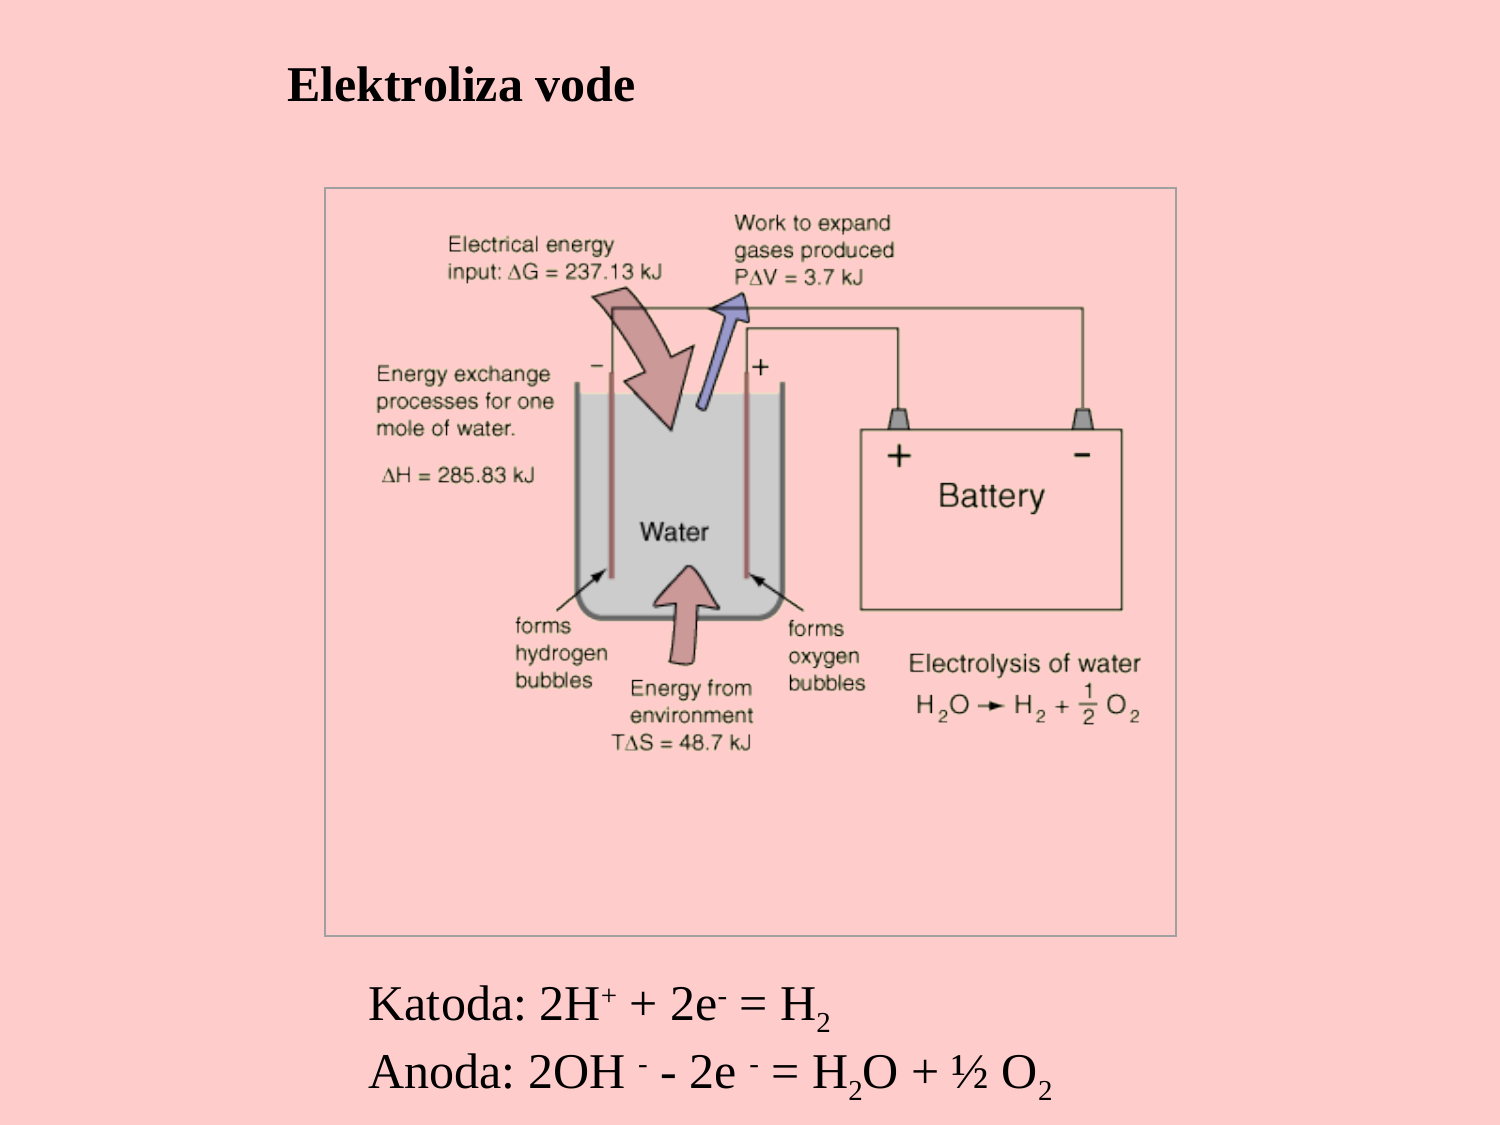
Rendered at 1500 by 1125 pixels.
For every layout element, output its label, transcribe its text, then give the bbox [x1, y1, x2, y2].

text_box Elektroliza vode [272, 44, 652, 120]
picture [354, 196, 1164, 772]
text_box Katoda: 2H+ + 2e- = H2 Anoda: 2OH - - 2e - = H2O + ½ O2 [354, 962, 1068, 1115]
